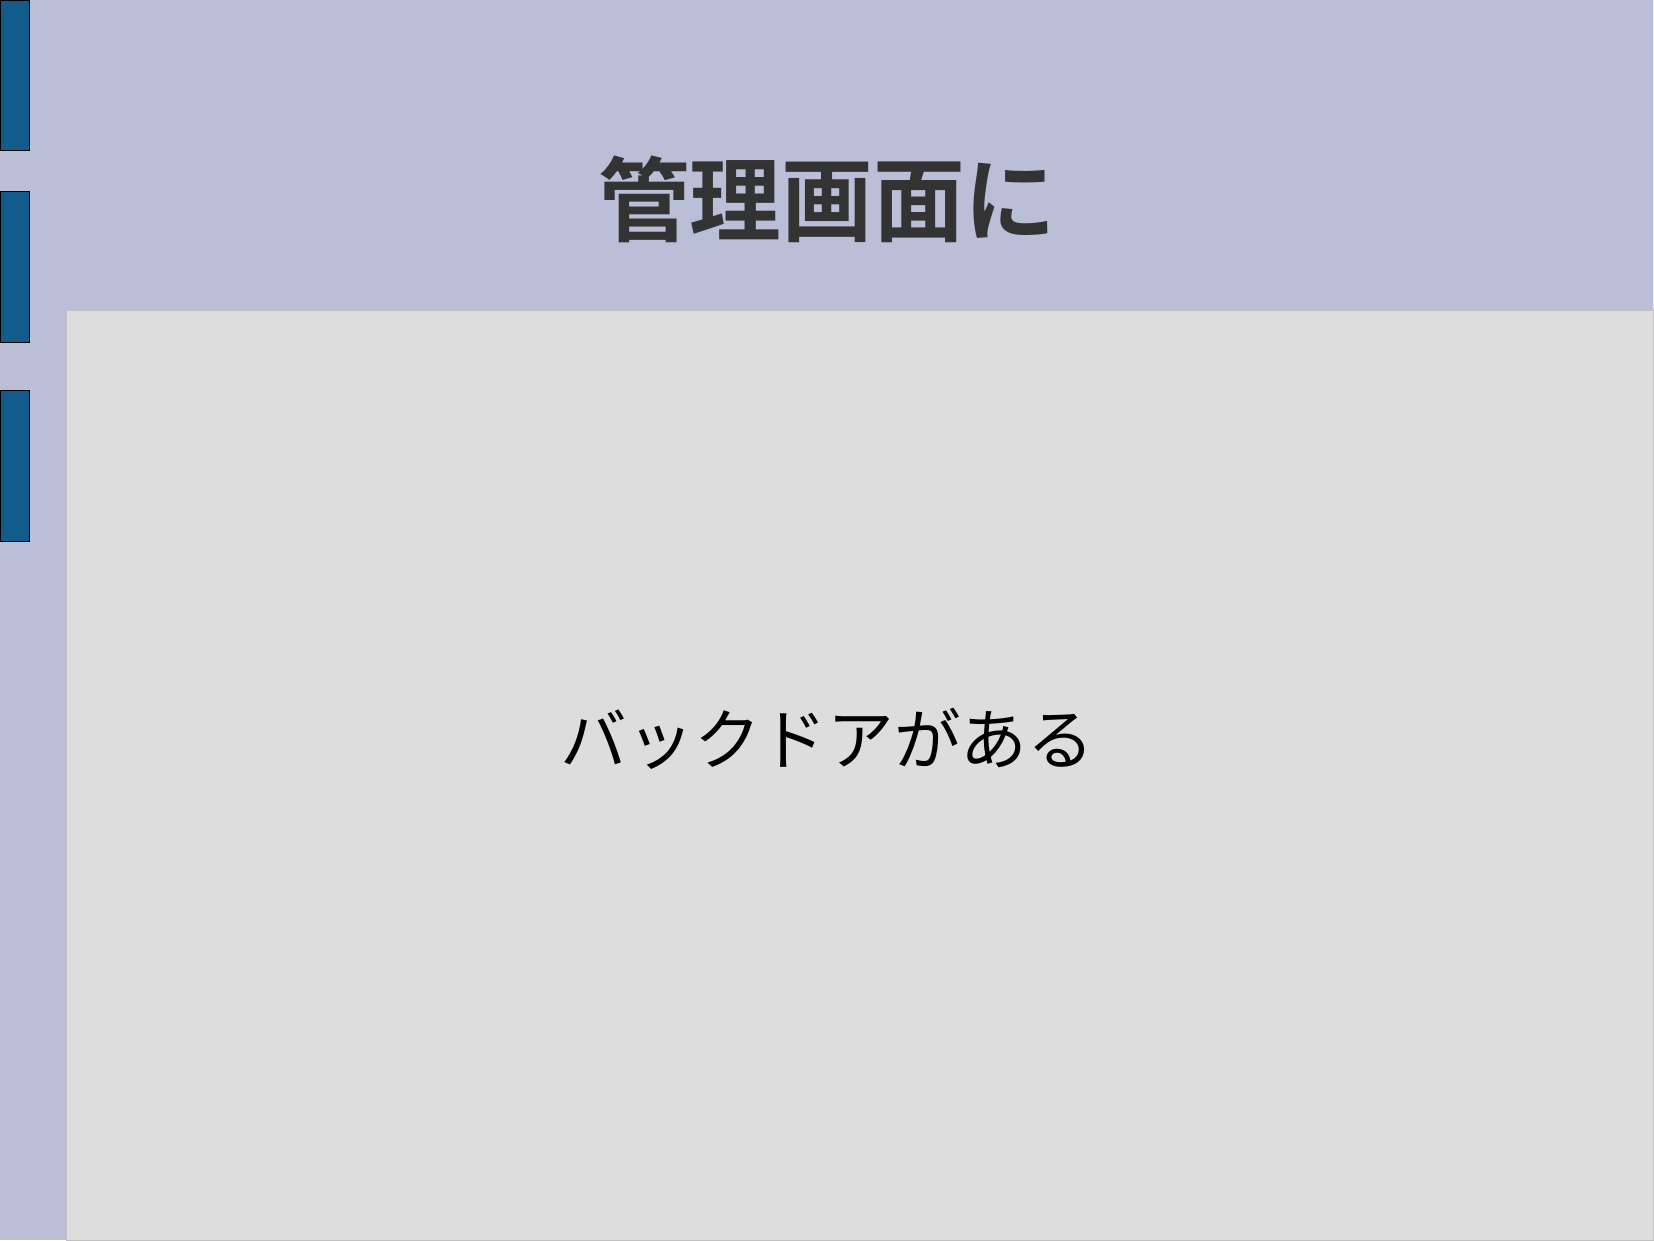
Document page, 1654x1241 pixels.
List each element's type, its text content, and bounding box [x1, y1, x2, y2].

subtitle バックドアがある [121, 352, 1534, 1119]
title 管理画面に [121, 98, 1534, 291]
